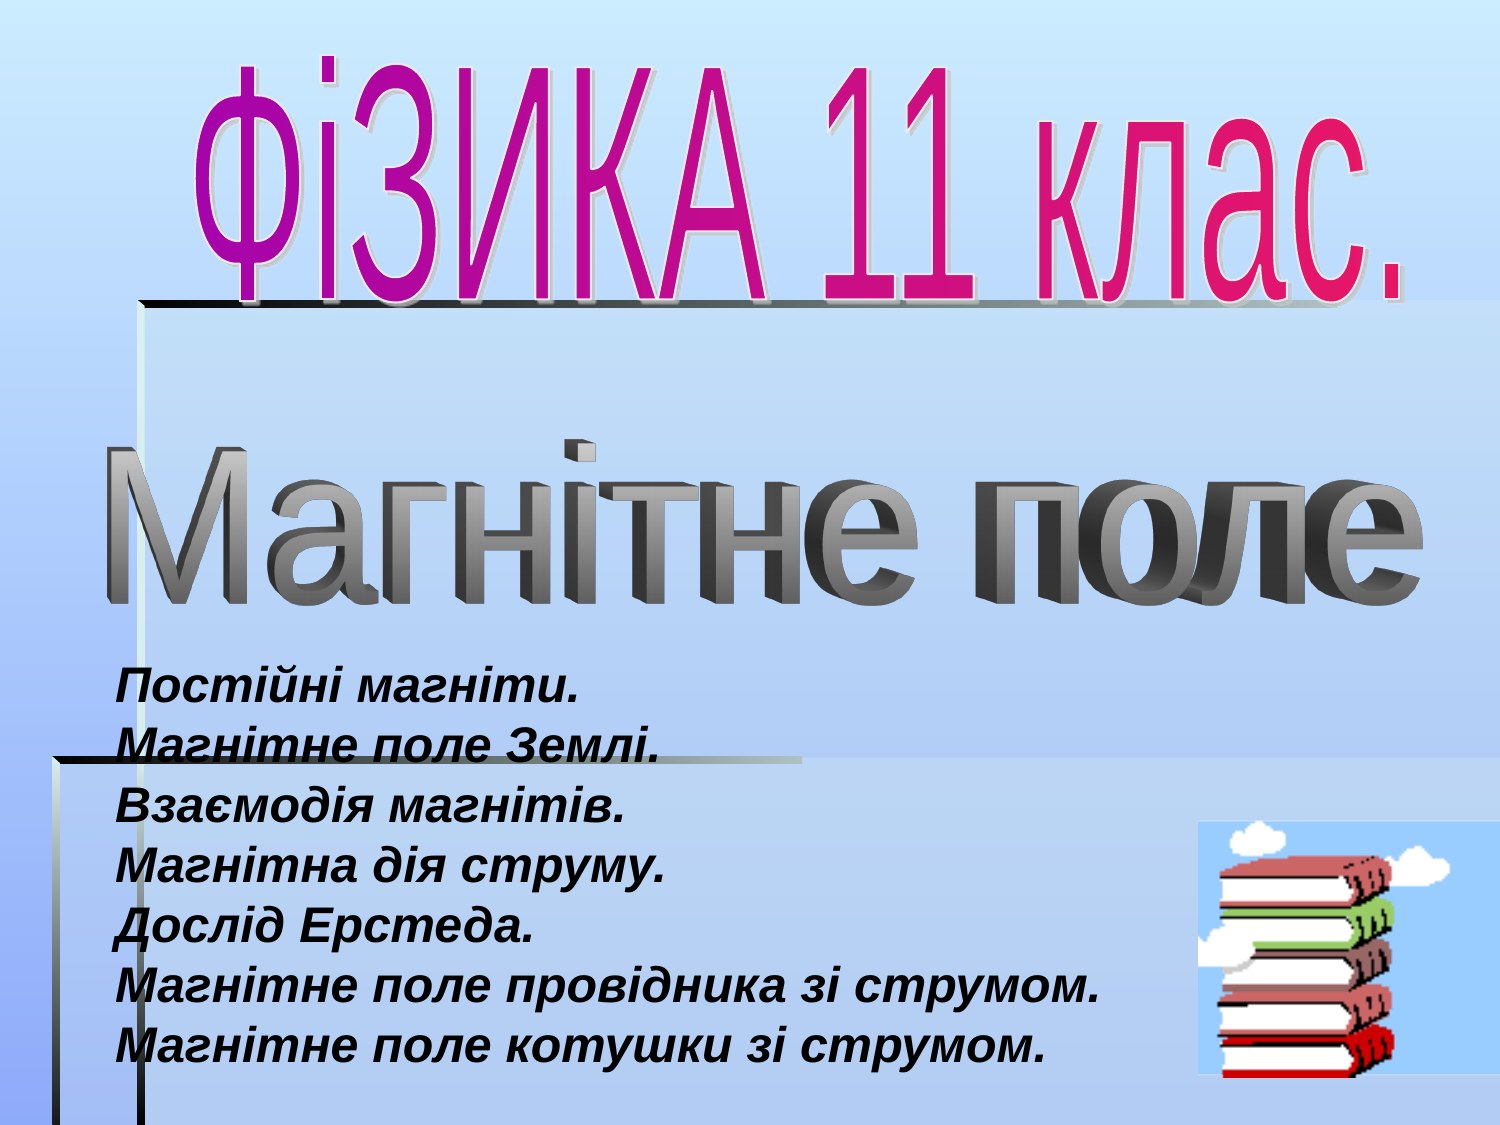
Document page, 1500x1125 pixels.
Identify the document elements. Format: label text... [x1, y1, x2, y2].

text_box ФіЗИКА 11 клас. [1101, 120, 1185, 303]
text_box ФіЗИКА 11 клас. [824, 67, 895, 300]
text_box ФіЗИКА 11 клас. [458, 67, 549, 300]
text_box ФіЗИКА 11 клас. [1293, 117, 1365, 303]
text_box ФіЗИКА 11 клас. [575, 67, 767, 300]
text_box ФіЗИКА 11 клас. [351, 63, 437, 303]
text_box Постійні магніти. Магнітне поле Землі. Взаємодія магнітів. Магнітна дія струму. Дослід Ерстеда. Магнітне поле провідника зі струмом. Магнітне поле котушки зі струмом. [100, 645, 1187, 1080]
text_box ФіЗИКА 11 клас. [320, 54, 335, 84]
text_box ФіЗИКА 11 клас. [1038, 120, 1100, 300]
text_box ФіЗИКА 11 клас. [194, 65, 301, 302]
text_box ФіЗИКА 11 клас. [1203, 117, 1287, 303]
text_box ФіЗИКА 11 клас. [903, 67, 974, 300]
picture [1198, 804, 1500, 1078]
text_box ФіЗИКА 11 клас. [320, 120, 335, 300]
text_box ФіЗИКА 11 клас. [1383, 263, 1400, 300]
